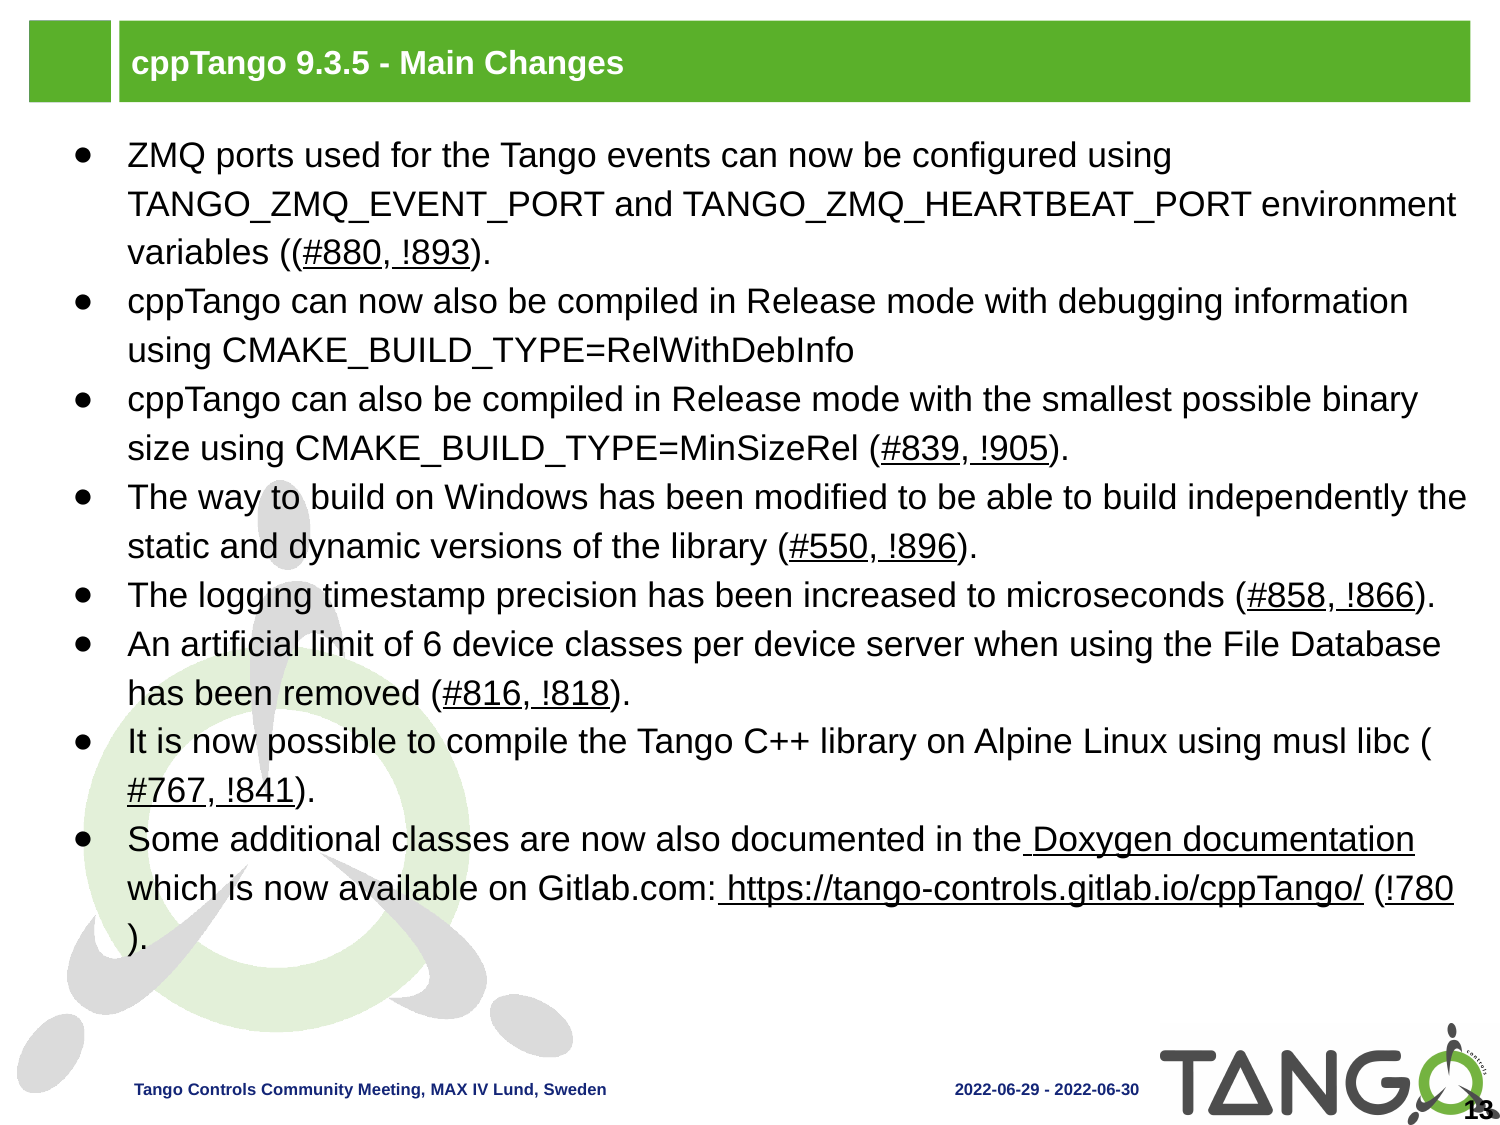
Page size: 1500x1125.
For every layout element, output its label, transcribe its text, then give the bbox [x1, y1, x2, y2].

picture [17, 480, 573, 1093]
picture [1160, 1023, 1500, 1125]
title cppTango 9.3.5 - Main Changes [119, 20, 1471, 103]
list ZMQ ports used for the Tango events can now be configured using TANGO_ZMQ_EVENT_PORT and TANGO_ZMQ_HEARTBEAT_PORT environment variables ((#880, !893). cppTango can now also be compiled in Release mode with debugging information using CMAKE_BUILD_TYPE=RelWithDebInfo cppTango can also be compiled in Release mode with the smallest possible binary size using CMAKE_BUILD_TYPE=MinSizeRel (#839, !905). The way to build on Windows has been modified to be able to build independently the static and dynamic versions of the library (#550, !896). The logging timestamp precision has been increased to microseconds (#858, !866). An artificial limit of 6 device classes per device server when using the File Database has been removed (#816, !818). It is now possible to compile the Tango C++ library on Alpine Linux using musl libc (#767, !841). Some additional classes are now also documented in the Doxygen documentation which is now available on Gitlab.com: https://tango-controls.gitlab.io/cppTango/ (!780). [52, 125, 1471, 1012]
slide_number <number> [1403, 1038, 1494, 1125]
